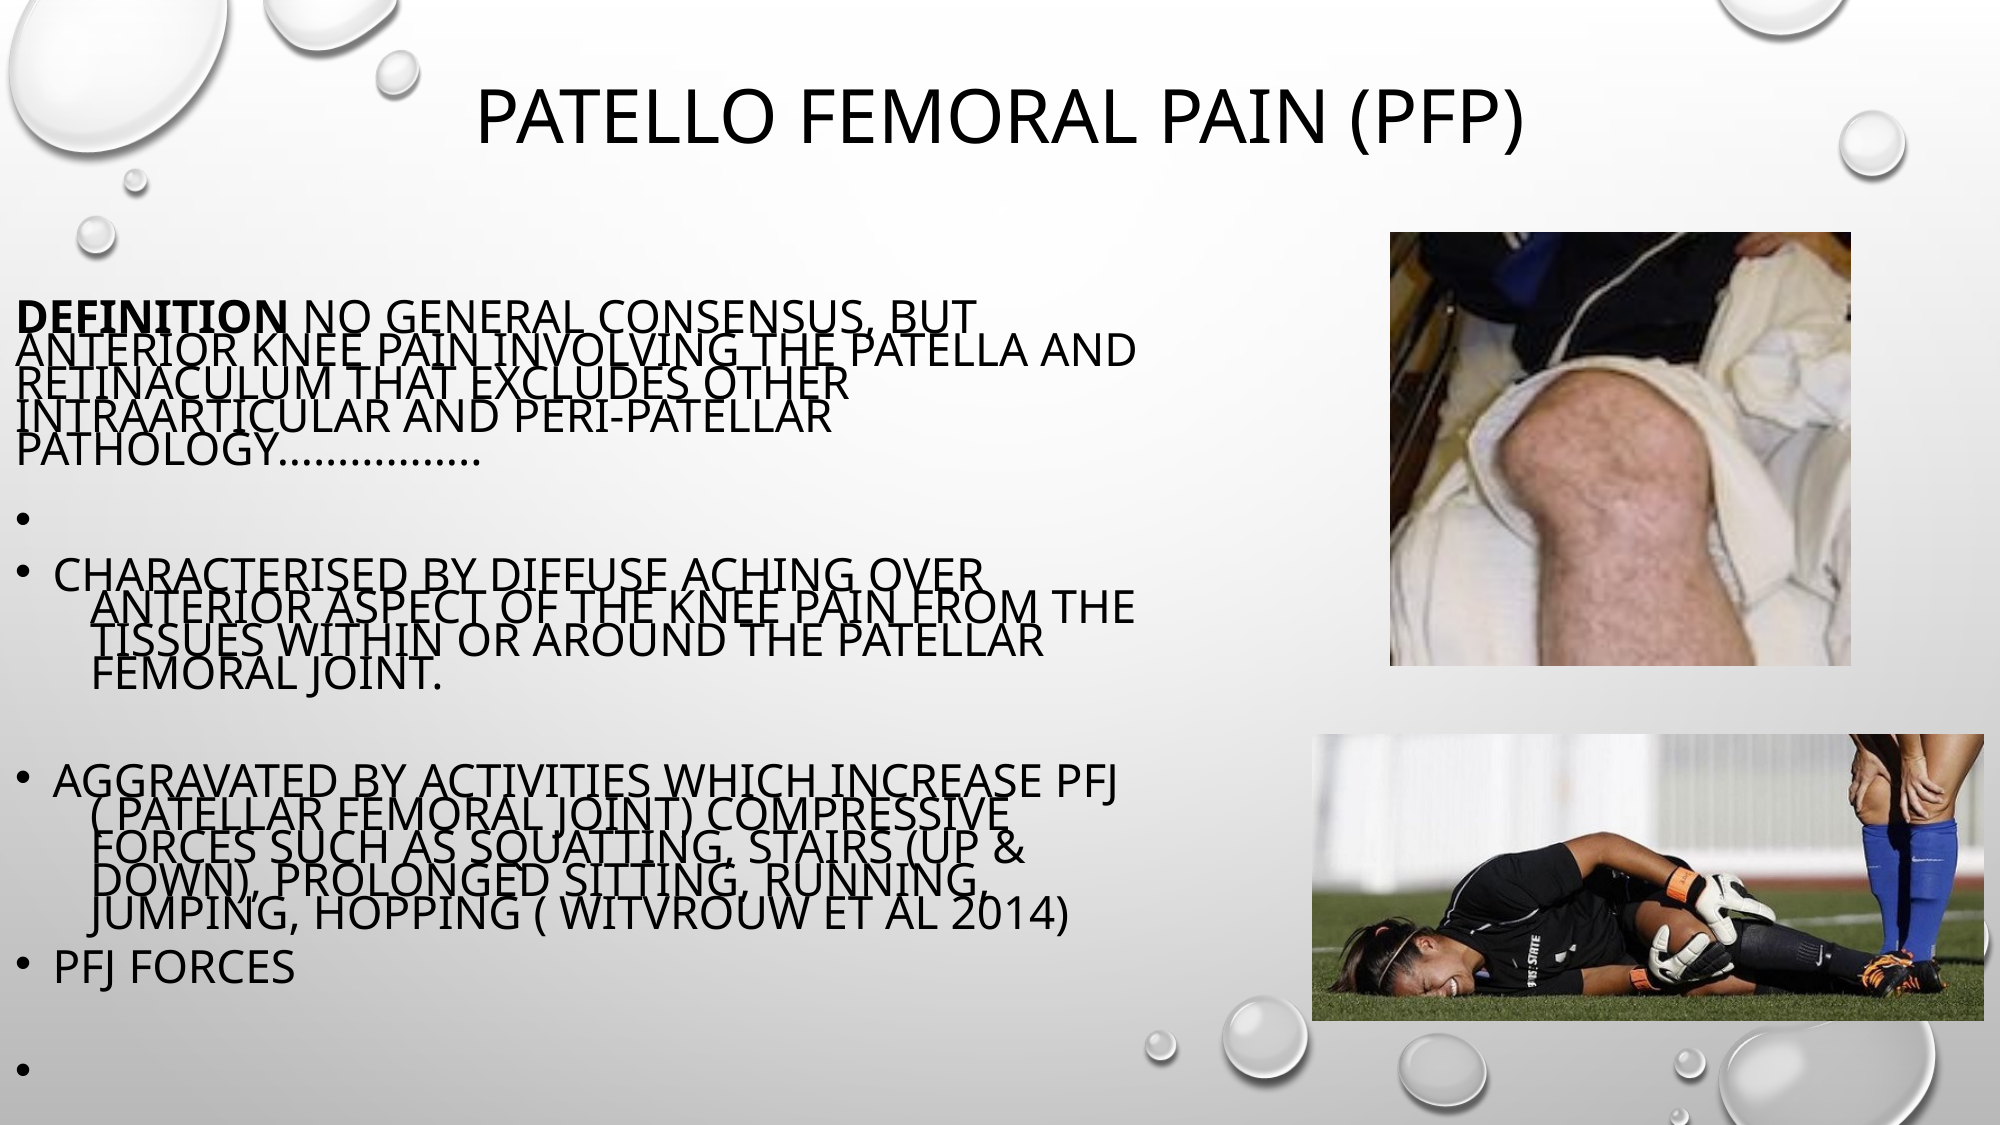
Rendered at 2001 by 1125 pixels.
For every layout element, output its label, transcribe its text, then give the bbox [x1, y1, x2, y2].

picture [1390, 232, 1851, 667]
list Definition no general consensus, but anterior knee pain involving the patella and retinaculum that excludes other intraarticular and peri-patellar pathology…………….. Characterised by diffuse aching over anterior aspect of the knee pain from the tissues within or around the patellar femoral joint. Aggravated by activities which increase PFJ ( patellar femoral joint) compressive forces such as squatting, stairs (up & down), prolonged sitting, running, jumping, hopping ( Witvrouw et al 2014) PFJ forces [0, 299, 1180, 1125]
title Patello femoral pain (PFP) [149, 33, 1851, 295]
picture [1312, 734, 1984, 1021]
